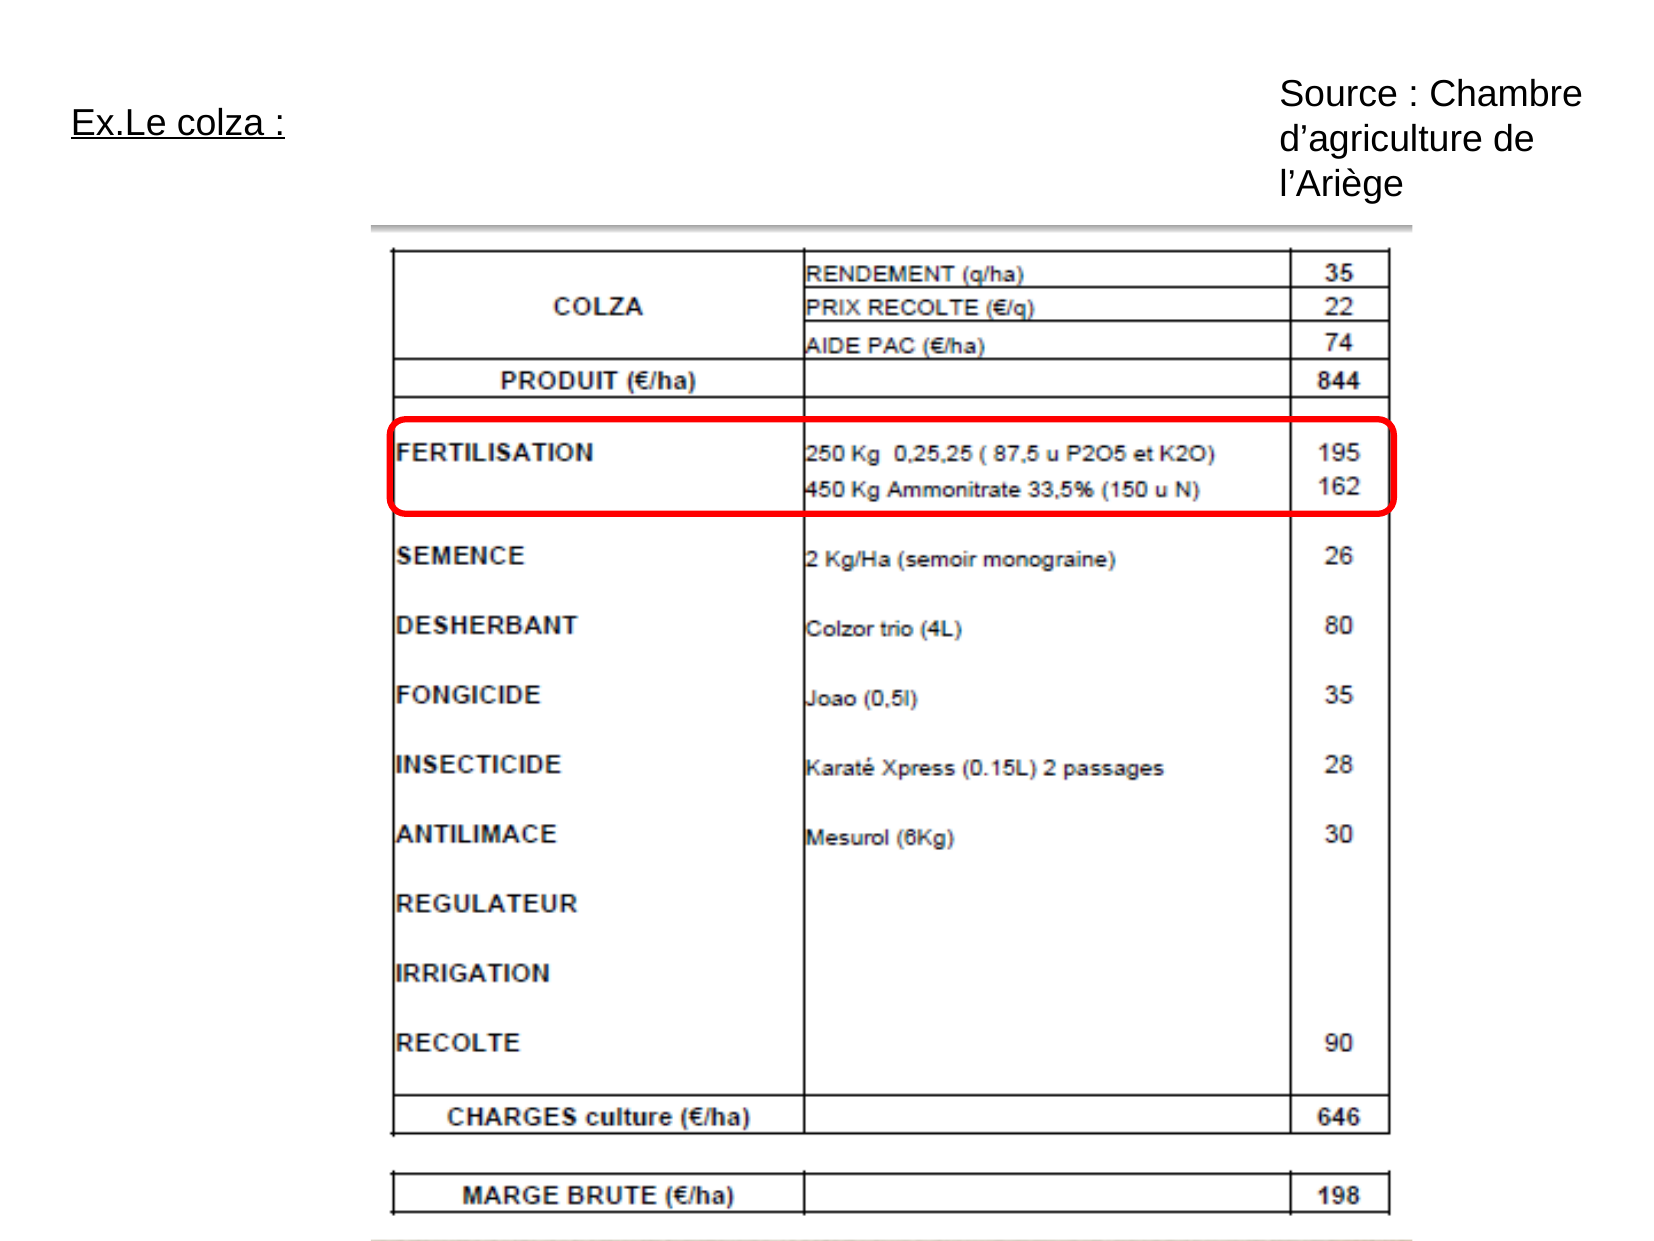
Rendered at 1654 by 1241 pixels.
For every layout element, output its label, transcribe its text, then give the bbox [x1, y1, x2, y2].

picture [370, 225, 1413, 1241]
title Ex.Le colza : [70, 58, 1560, 182]
text_box Source : Chambre d’agriculture de l’Ariège [1262, 60, 1654, 212]
